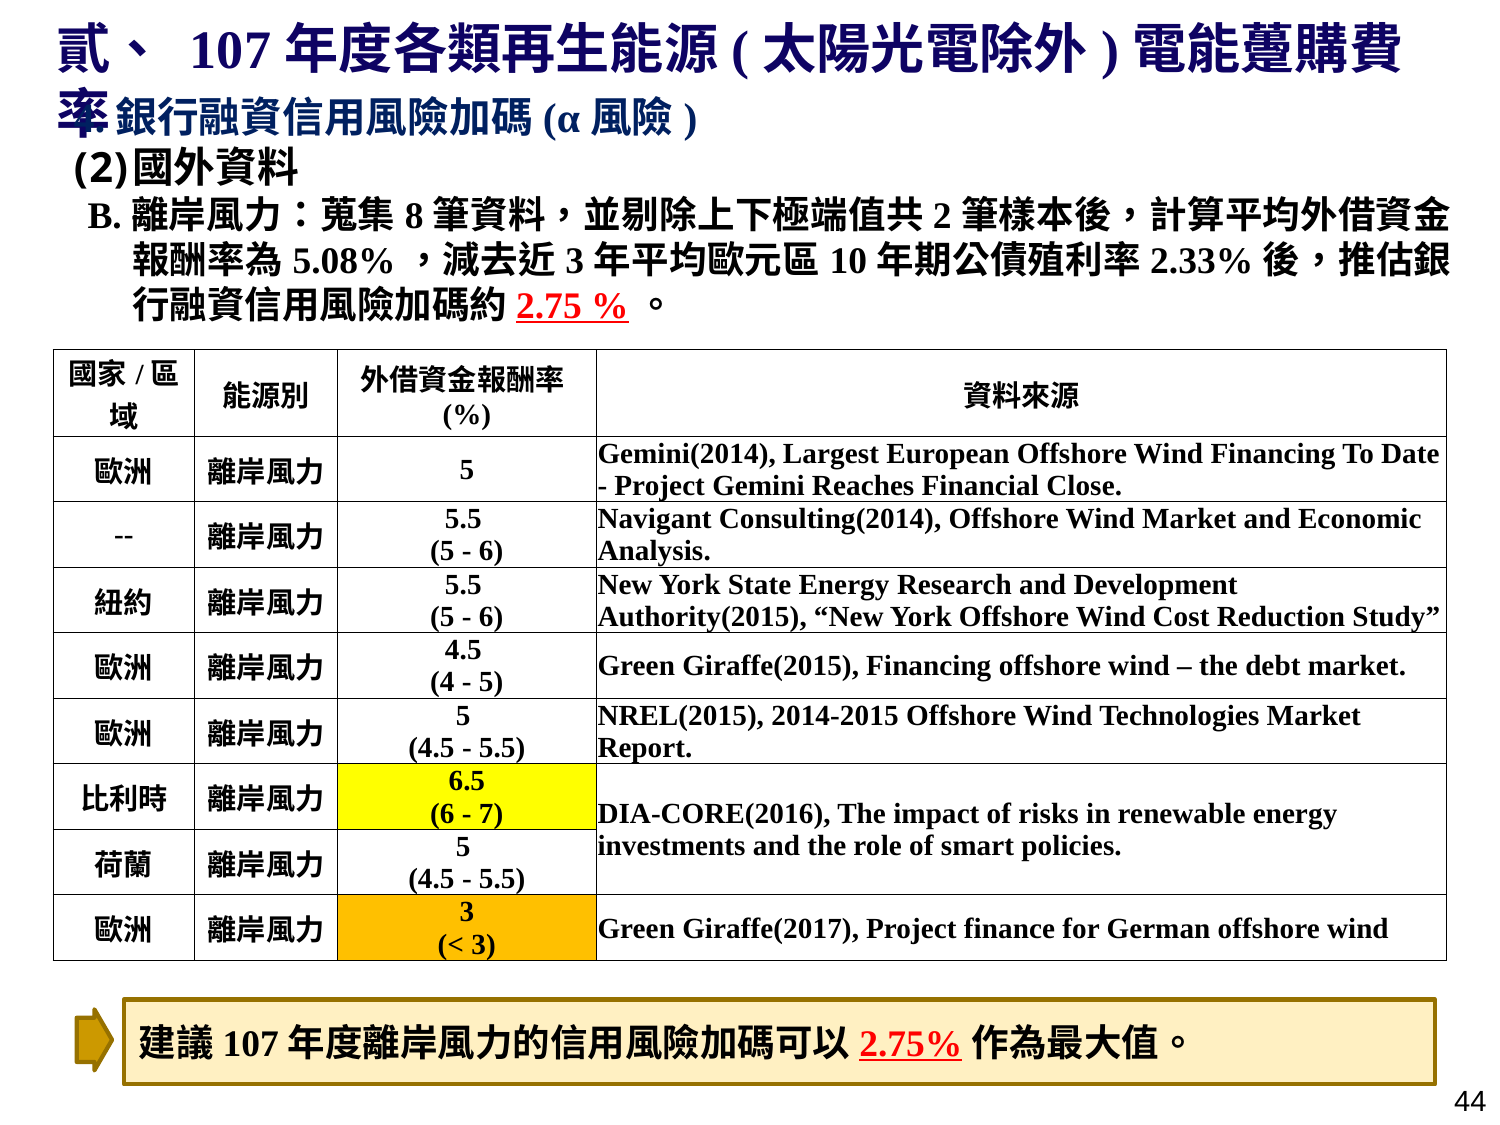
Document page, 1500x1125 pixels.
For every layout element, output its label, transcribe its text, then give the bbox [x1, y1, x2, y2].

text_box [76, 1009, 113, 1071]
table_cell 離岸風力 [195, 764, 337, 829]
table_header 外借資金報酬率(%) [338, 350, 596, 436]
table_cell Green Giraffe(2017), Project finance for German offshore wind [597, 895, 1446, 960]
table_cell Gemini(2014), Largest European Offshore Wind Financing To Date - Project Gemini Reaches Financial Close. [597, 437, 1446, 501]
table_cell 歐洲 [54, 895, 194, 960]
table_cell 5 [338, 437, 596, 501]
table_header 能源別 [195, 350, 337, 436]
table_header 資料來源 [597, 350, 1446, 436]
table_cell 紐約 [54, 568, 194, 632]
table_cell Navigant Consulting(2014), Offshore Wind Market and Economic Analysis. [597, 502, 1446, 567]
table_cell 離岸風力 [195, 568, 337, 632]
table_cell 歐洲 [54, 633, 194, 698]
table_cell 3 (< 3) [338, 895, 596, 960]
table_cell 5.5 (5 - 6) [338, 568, 596, 632]
table_cell 離岸風力 [195, 437, 337, 501]
table_cell 荷蘭 [54, 830, 194, 894]
table_cell 離岸風力 [195, 895, 337, 960]
table_cell DIA-CORE(2016), The impact of risks in renewable energy investments and the role of smart policies. [597, 764, 1446, 894]
table_cell 6.5 (6 - 7) [338, 764, 596, 829]
table_cell 離岸風力 [195, 830, 337, 894]
table_cell 比利時 [54, 764, 194, 829]
table_cell -- [54, 502, 194, 567]
text_box 4.銀行融資信用風險加碼(α風險) 國外資料 B.離岸風力：蒐集8筆資料，並剔除上下極端值共2筆樣本後，計算平均外借資金報酬率為5.08%，減去近3年平均歐元區10年期公債殖利率2.33%後，推估銀行融資信用風險加碼約2.75 %。 [29, 83, 1466, 315]
table_cell New York State Energy Research and Development Authority(2015), “New York Offshore Wind Cost Reduction Study” [597, 568, 1446, 632]
table_cell 5.5 (5 - 6) [338, 502, 596, 567]
table_header 國家/區域 [54, 350, 194, 436]
table_cell 歐洲 [54, 437, 194, 501]
slide_number <編號> [1151, 1074, 1500, 1125]
text_box 貳、 107年度各類再生能源(太陽光電除外)電能躉購費率 [41, 7, 1459, 83]
table_cell Green Giraffe(2015), Financing offshore wind – the debt market. [597, 633, 1446, 698]
table_cell 5 (4.5 - 5.5) [338, 830, 596, 894]
text_box 建議107年度離岸風力的信用風險加碼可以2.75%作為最大值。 [124, 1000, 1435, 1084]
table_cell 歐洲 [54, 699, 194, 763]
table_cell 5 (4.5 - 5.5) [338, 699, 596, 763]
table_cell 離岸風力 [195, 633, 337, 698]
table_cell 離岸風力 [195, 502, 337, 567]
table_cell NREL(2015), 2014-2015 Offshore Wind Technologies Market Report. [597, 699, 1446, 763]
table_cell 4.5 (4 - 5) [338, 633, 596, 698]
table_cell 離岸風力 [195, 699, 337, 763]
